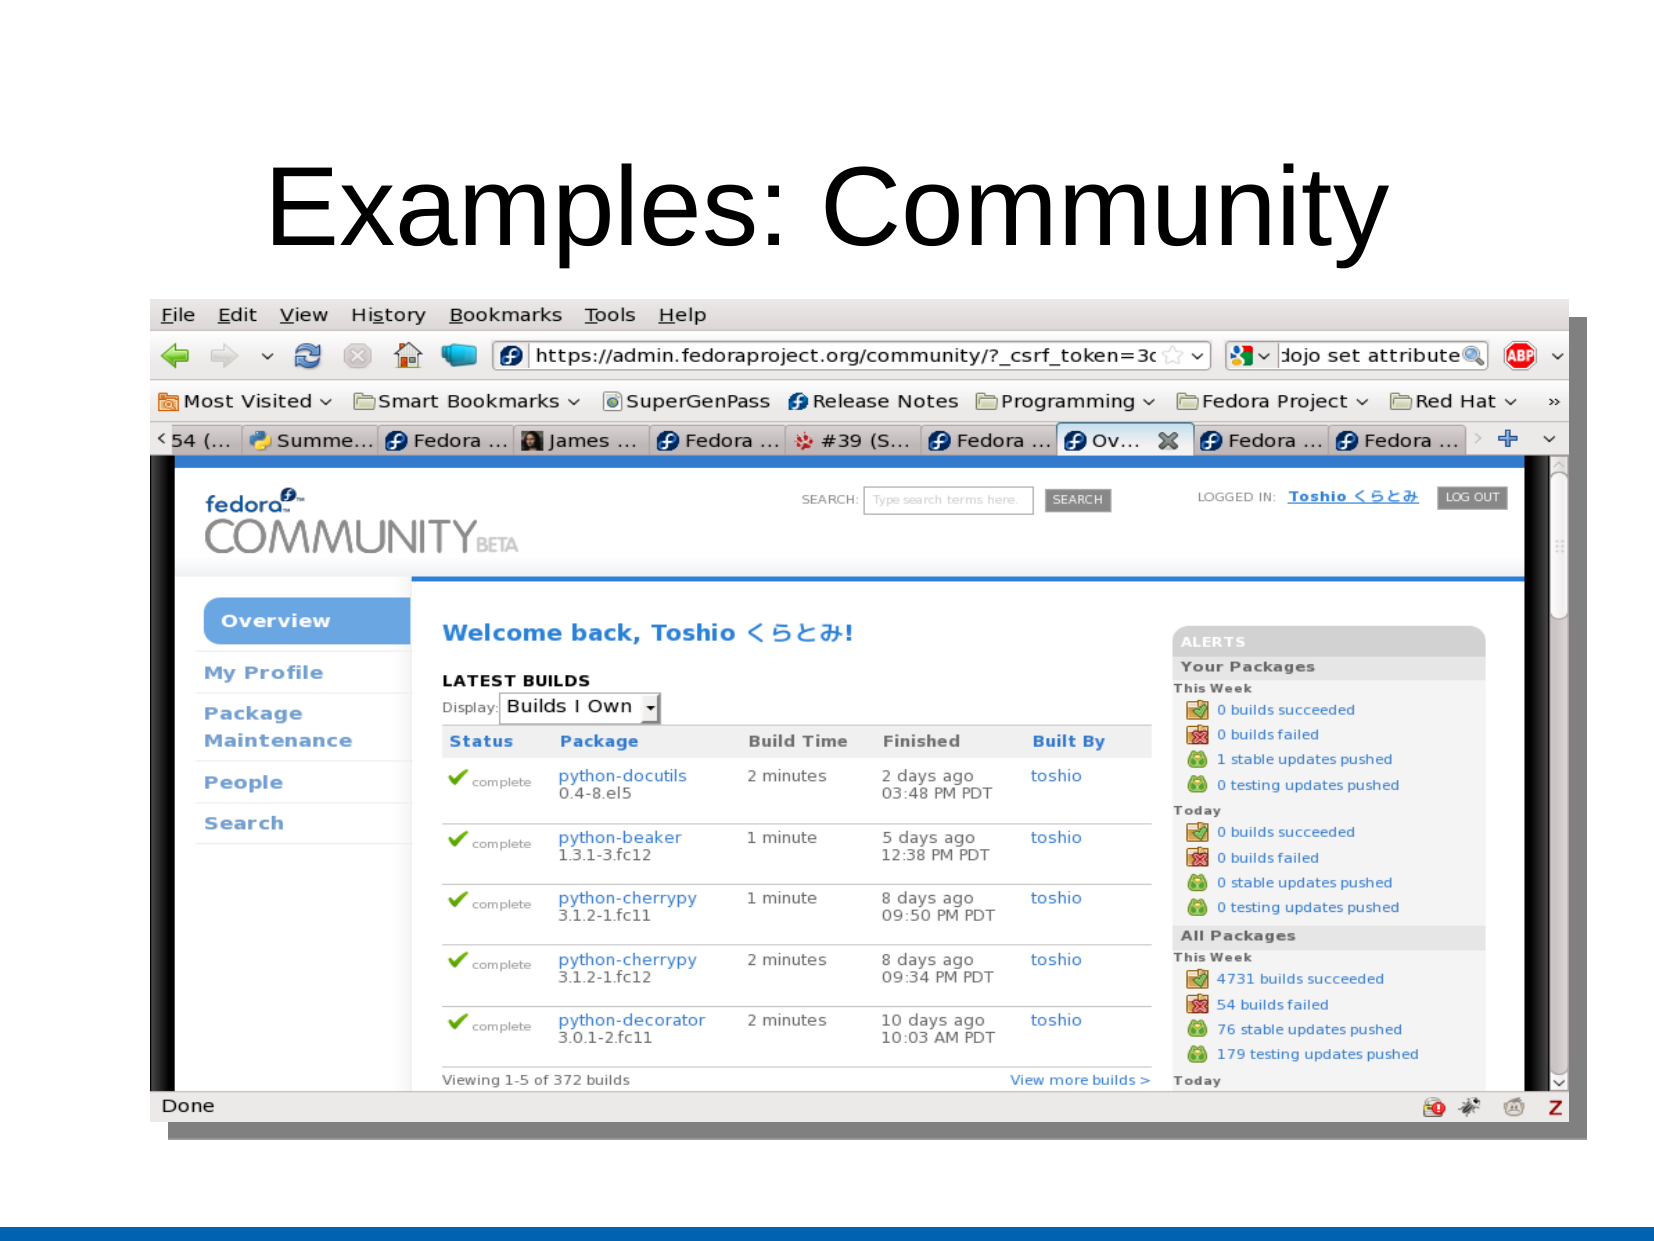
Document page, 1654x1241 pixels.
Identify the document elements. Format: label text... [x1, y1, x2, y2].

picture [150, 299, 1569, 1122]
title Examples: Community [121, 110, 1533, 303]
